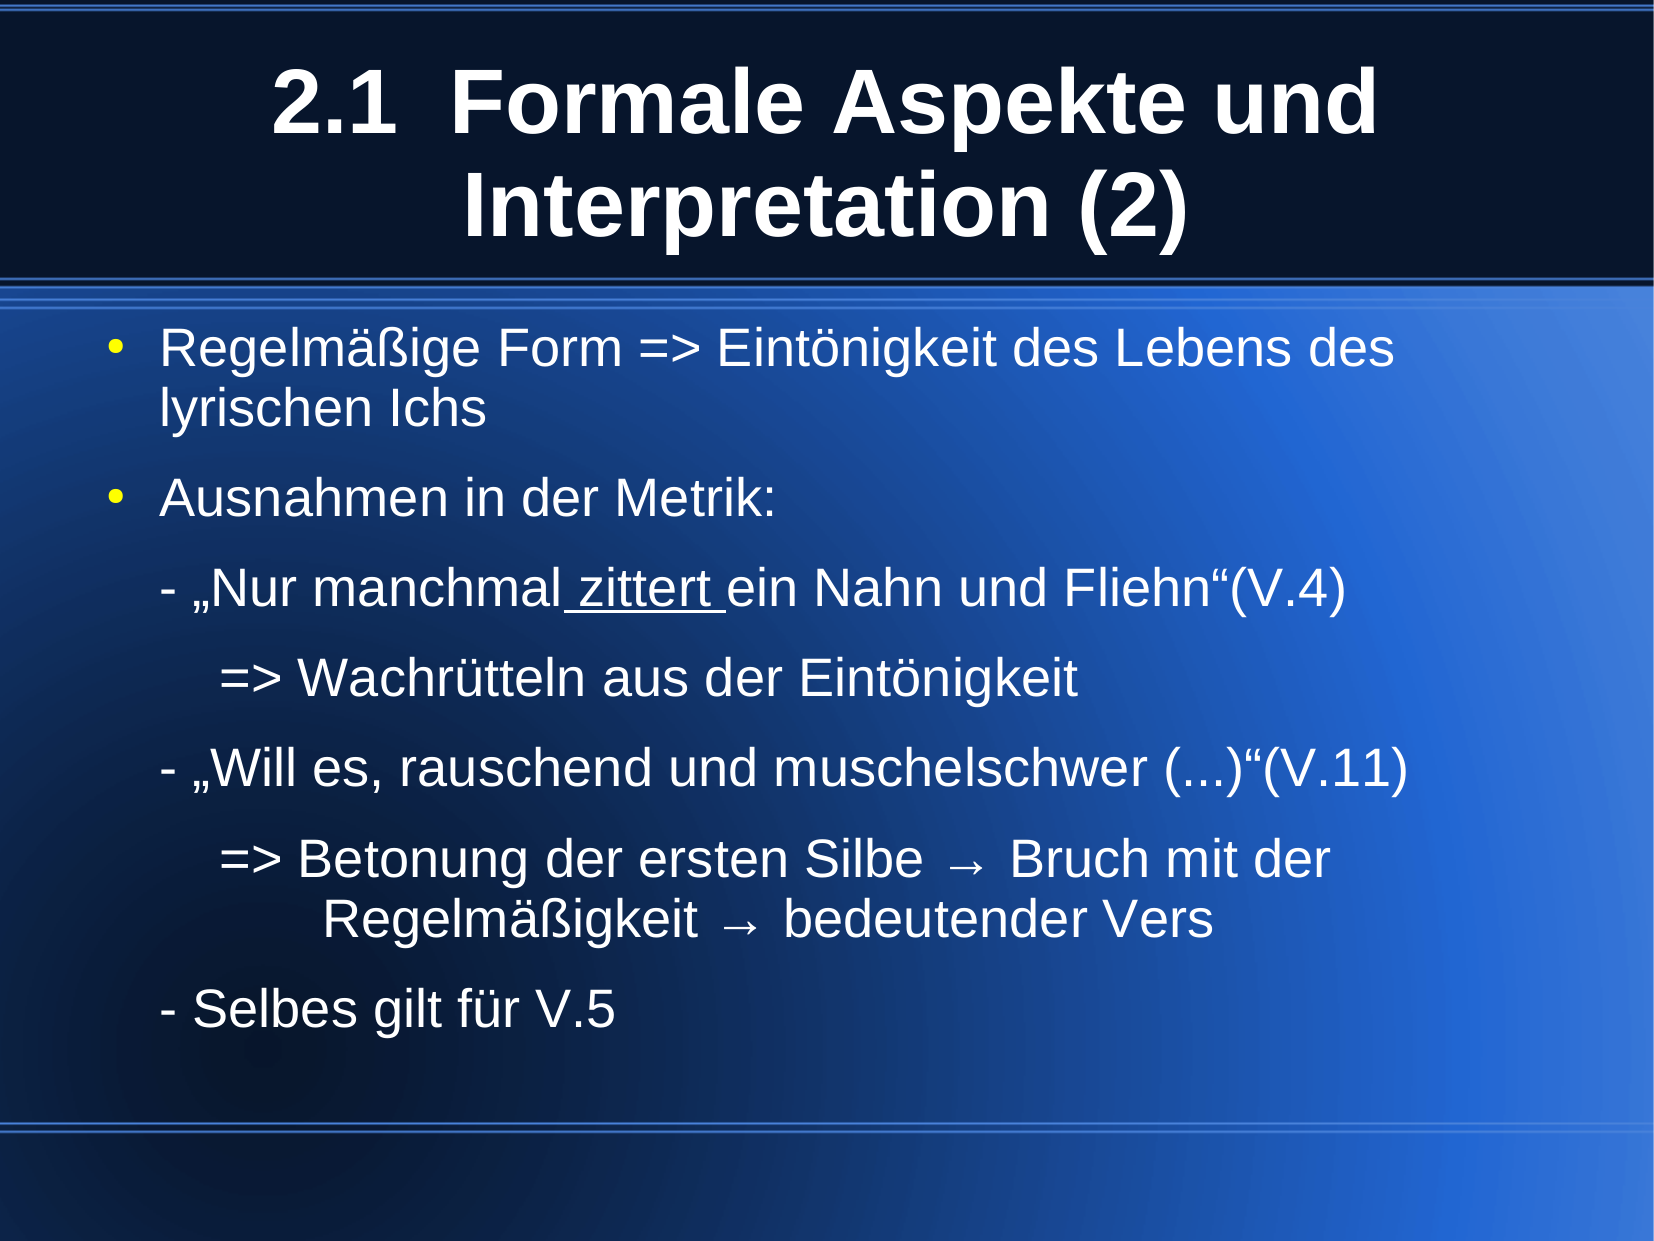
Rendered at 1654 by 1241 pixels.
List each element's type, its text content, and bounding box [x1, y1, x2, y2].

title 2.1 Formale Aspekte und Interpretation (2) [82, 49, 1571, 257]
list Regelmäßige Form => Eintönigkeit des Lebens des lyrischen Ichs Ausnahmen in der Metrik: - „Nur manchmal zittert ein Nahn und Fliehn“(V.4) => Wachrütteln aus der Eintönigkeit - „Will es, rauschend und muschelschwer (...)“(V.11) => Betonung der ersten Silbe → Bruch mit der Regelmäßigkeit → bedeutender Vers - Selbes gilt für V.5 [88, 317, 1536, 1123]
picture [0, 0, 1654, 1241]
